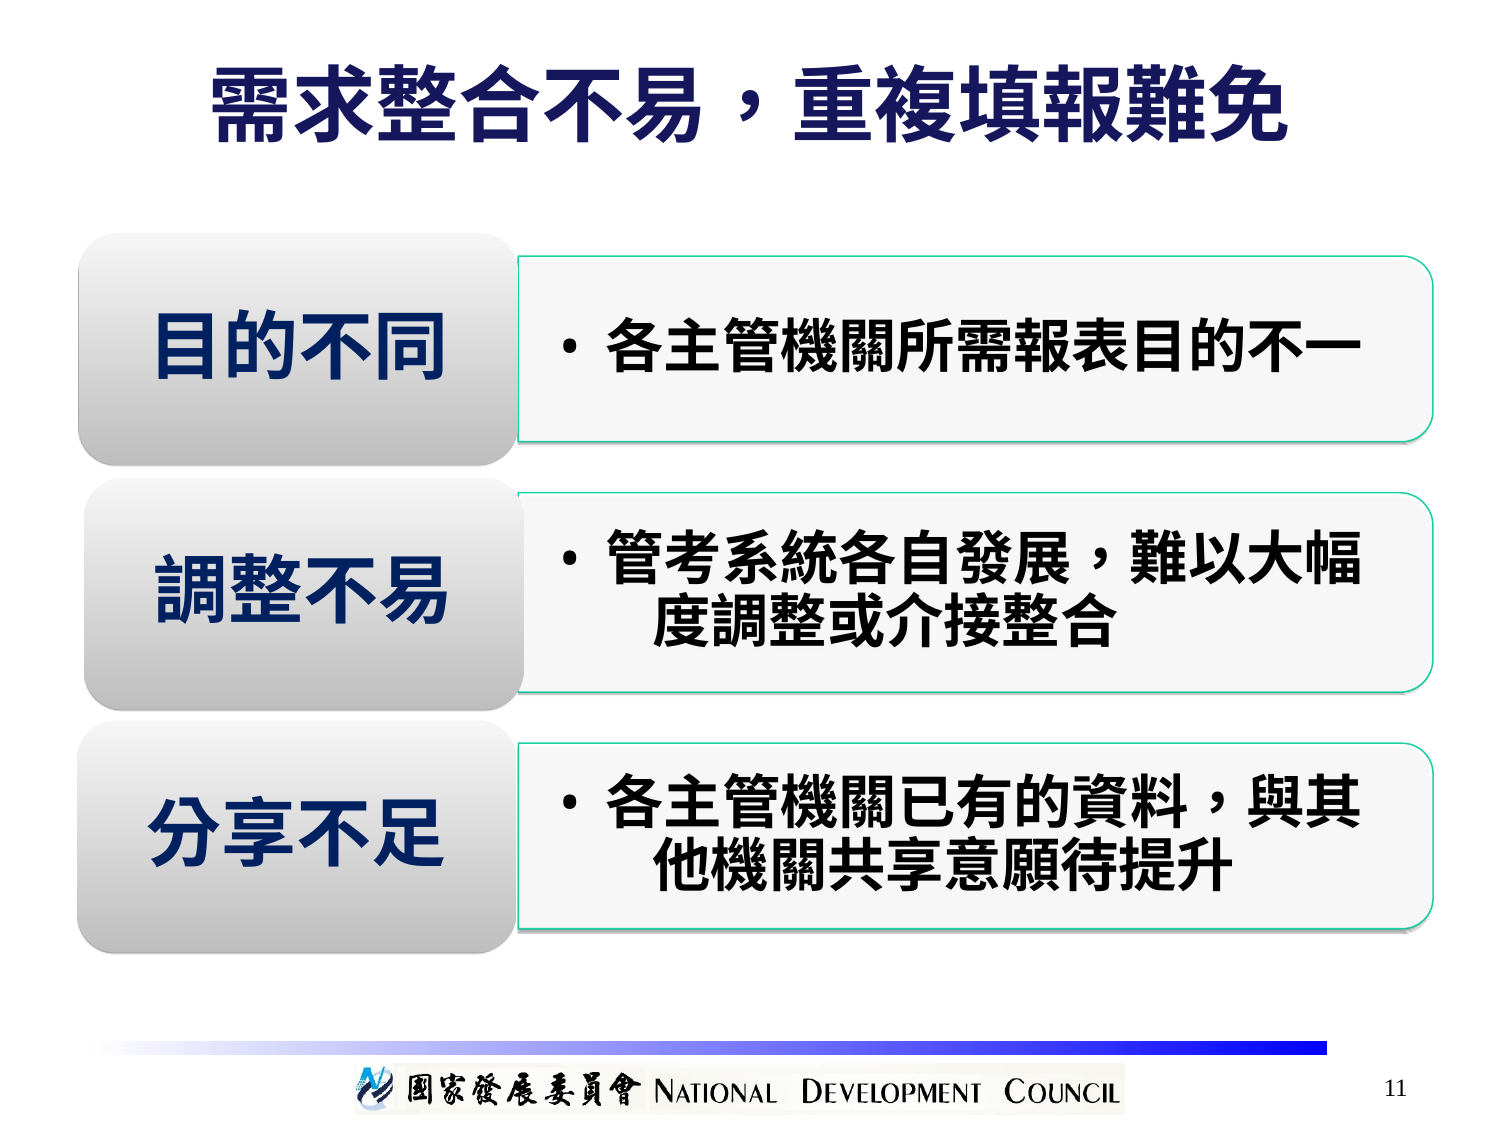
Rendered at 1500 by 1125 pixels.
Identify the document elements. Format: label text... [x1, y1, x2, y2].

text_box [1368, 1063, 1485, 1100]
text_box 各主管機關已有的資料，與其他機關共享意願待提升 [518, 743, 1434, 929]
text_box 調整不易 [84, 477, 524, 710]
title 需求整合不易，重複填報難免 [75, 45, 1426, 233]
text_box 管考系統各自發展，難以大幅度調整或介接整合 [518, 492, 1433, 693]
text_box 各主管機關所需報表目的不一 [518, 256, 1433, 442]
text_box 分享不足 [77, 720, 517, 953]
text_box 目的不同 [78, 233, 519, 465]
